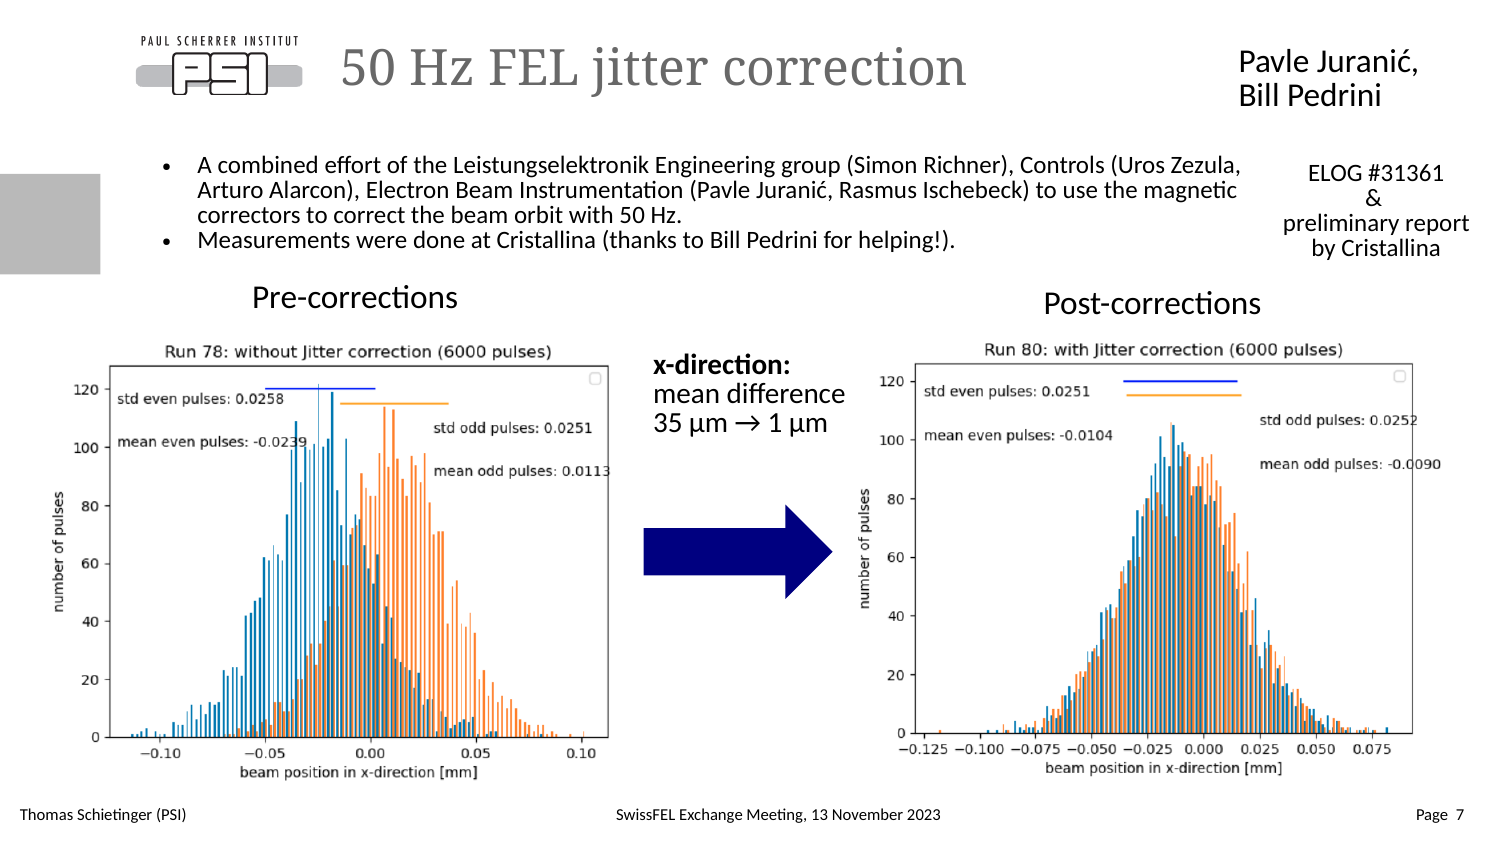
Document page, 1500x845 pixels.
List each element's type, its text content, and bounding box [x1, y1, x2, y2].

text_box ELOG #31361 & preliminary report by Cristallina [1268, 155, 1498, 271]
picture [838, 332, 1469, 794]
title 50 Hz FEL jitter correction [340, 35, 1442, 98]
text_box Pre-corrections [237, 276, 474, 325]
text_box Pavle Juranić, Bill Pedrini [1223, 40, 1435, 122]
text_box Post-corrections [1028, 282, 1277, 331]
text_box A combined effort of the Leistungselektronik Engineering group (Simon Richner), Controls (Uros Zezula, Arturo Alarcon), Electron Beam Instrumentation (Pavle Juranić, Rasmus Ischebeck) to use the magnetic correctors to correct the beam orbit with 50 Hz. Measurements were done at Cristallina (thanks to Bill Pedrini for helping!). [147, 147, 1296, 263]
picture [45, 335, 653, 790]
text_box x-direction: mean difference 35 µm → 1 µm [638, 344, 861, 448]
text_box [643, 504, 833, 599]
